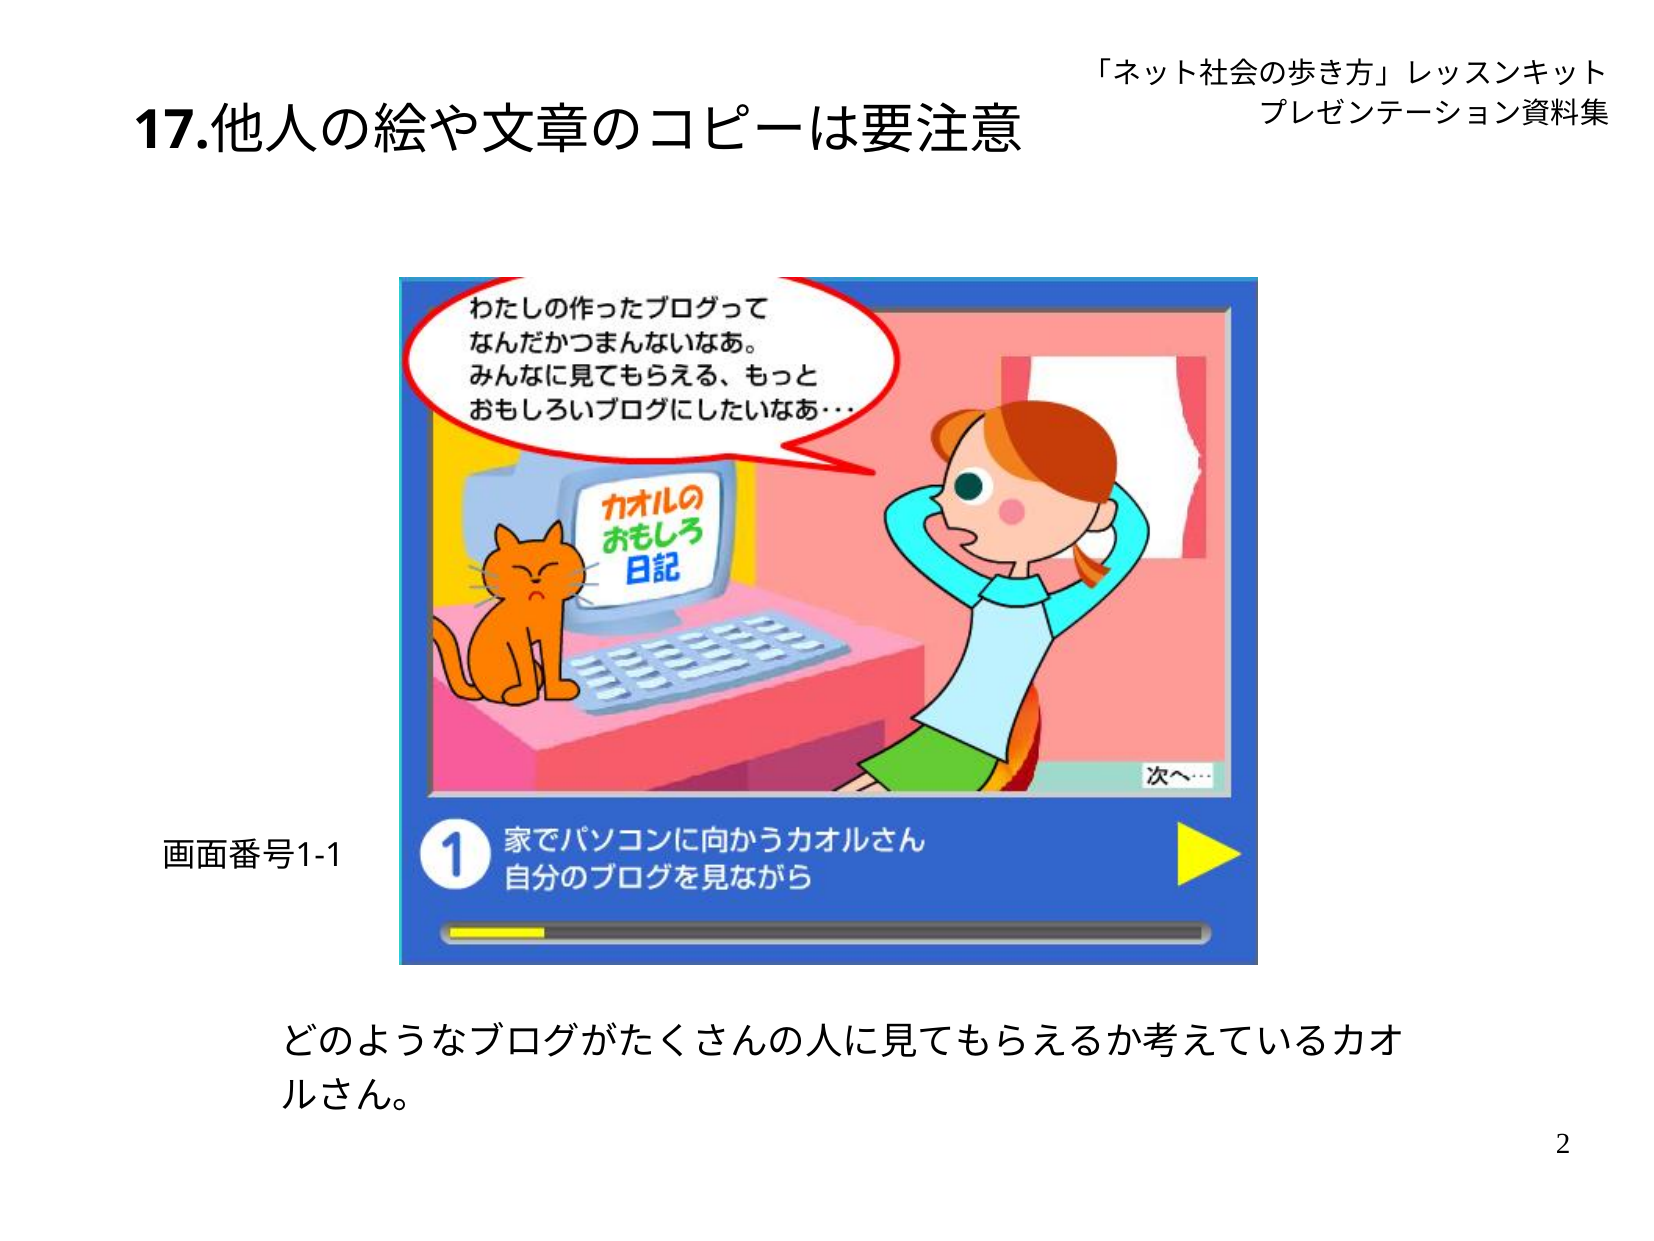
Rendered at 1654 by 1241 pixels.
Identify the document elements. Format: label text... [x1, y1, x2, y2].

text_box 「ネット社会の歩き方」レッスンキット プレゼンテーション資料集 [1062, 44, 1625, 139]
text_box 17.他人の絵や文章のコピーは要注意 [118, 88, 1241, 169]
text_box どのようなブログがたくさんの人に見てもらえるか考えているカオルさん。 [265, 1003, 1447, 1128]
picture [399, 277, 1258, 965]
text_box 画面番号1-1 [147, 826, 384, 882]
